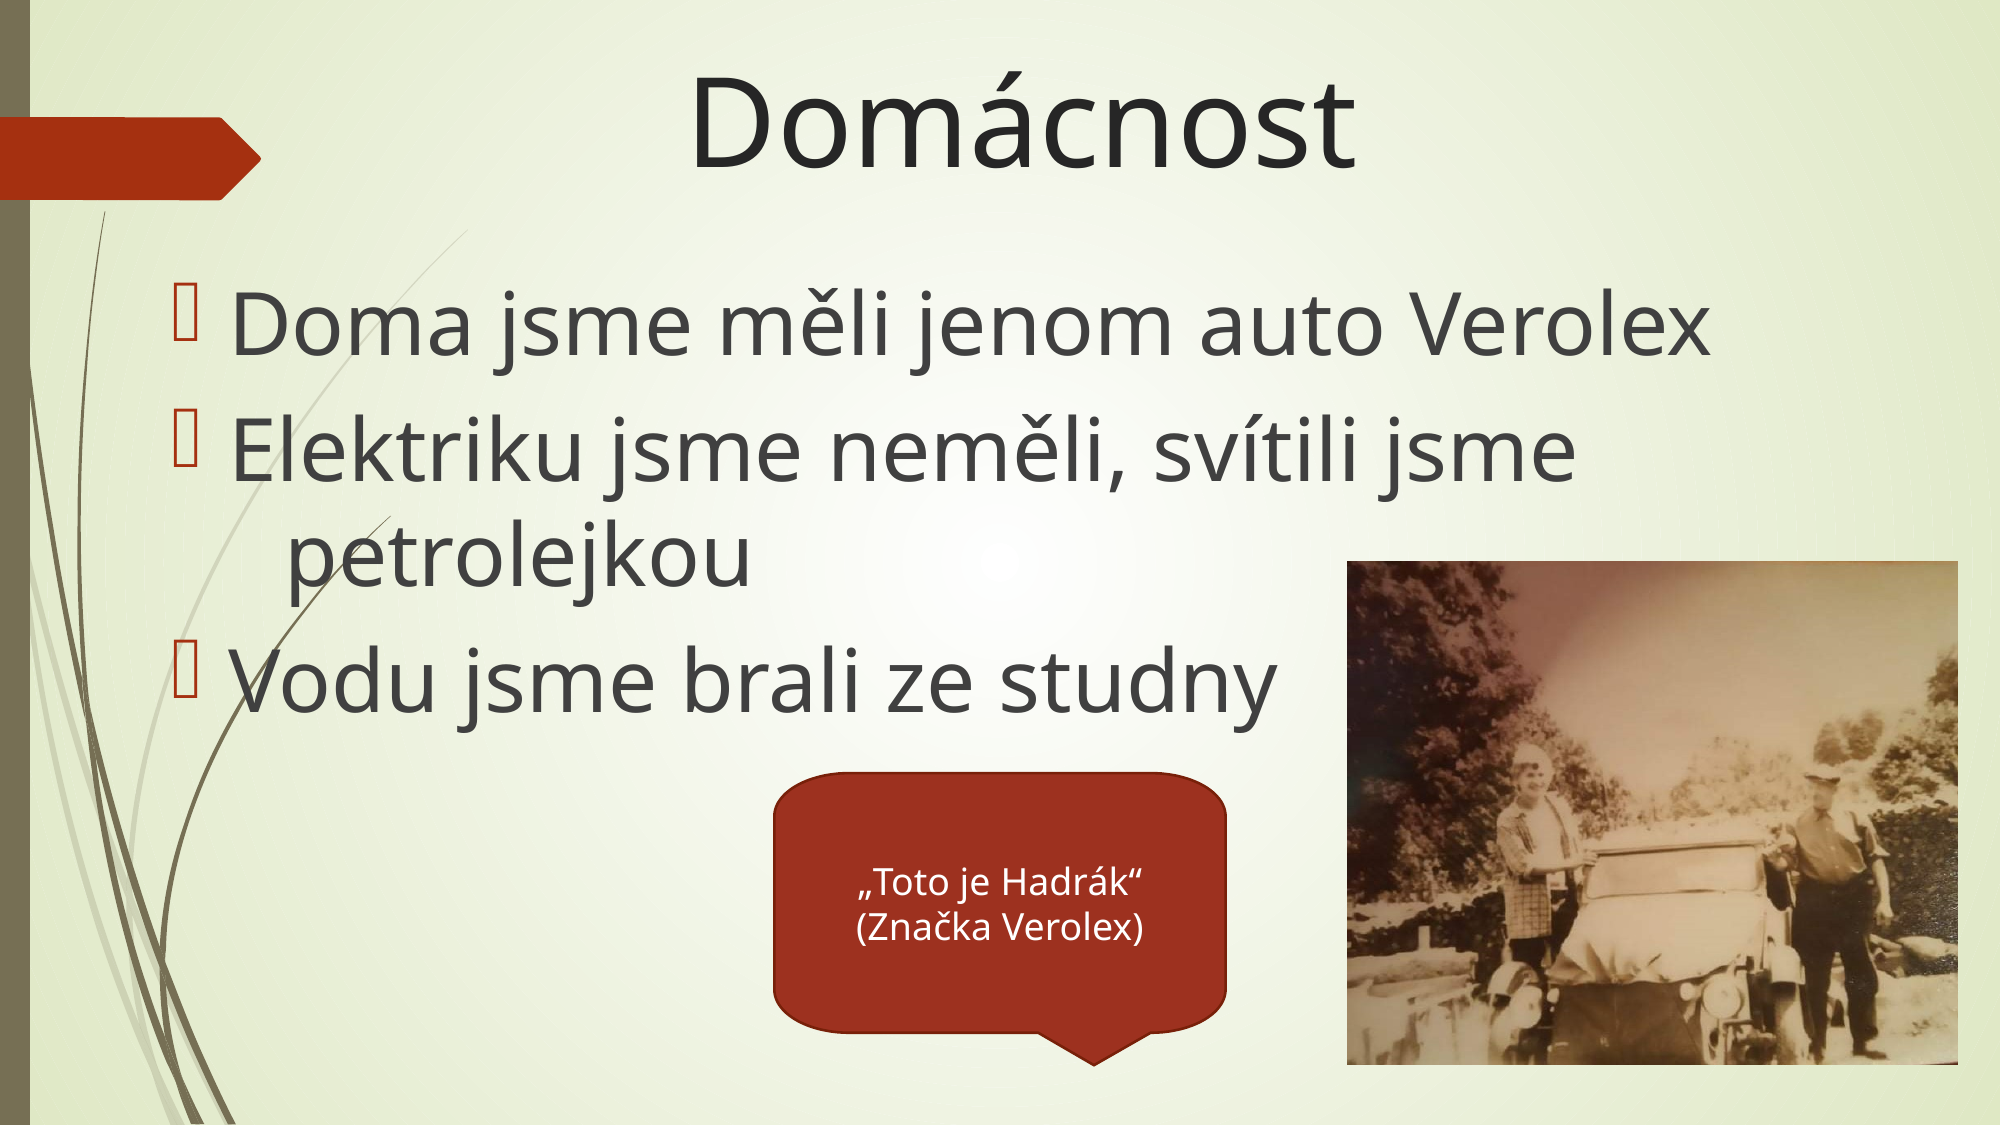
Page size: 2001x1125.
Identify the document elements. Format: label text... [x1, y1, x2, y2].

list Doma jsme měli jenom auto Verolex Elektriku jsme neměli, svítili jsme petrolejkou Vodu jsme brali ze studny [156, 260, 1888, 1091]
title Domácnost [156, 34, 1888, 260]
text_box „Toto je Hadrák“ (Značka Verolex) [774, 773, 1226, 1066]
picture [1347, 561, 1958, 1066]
